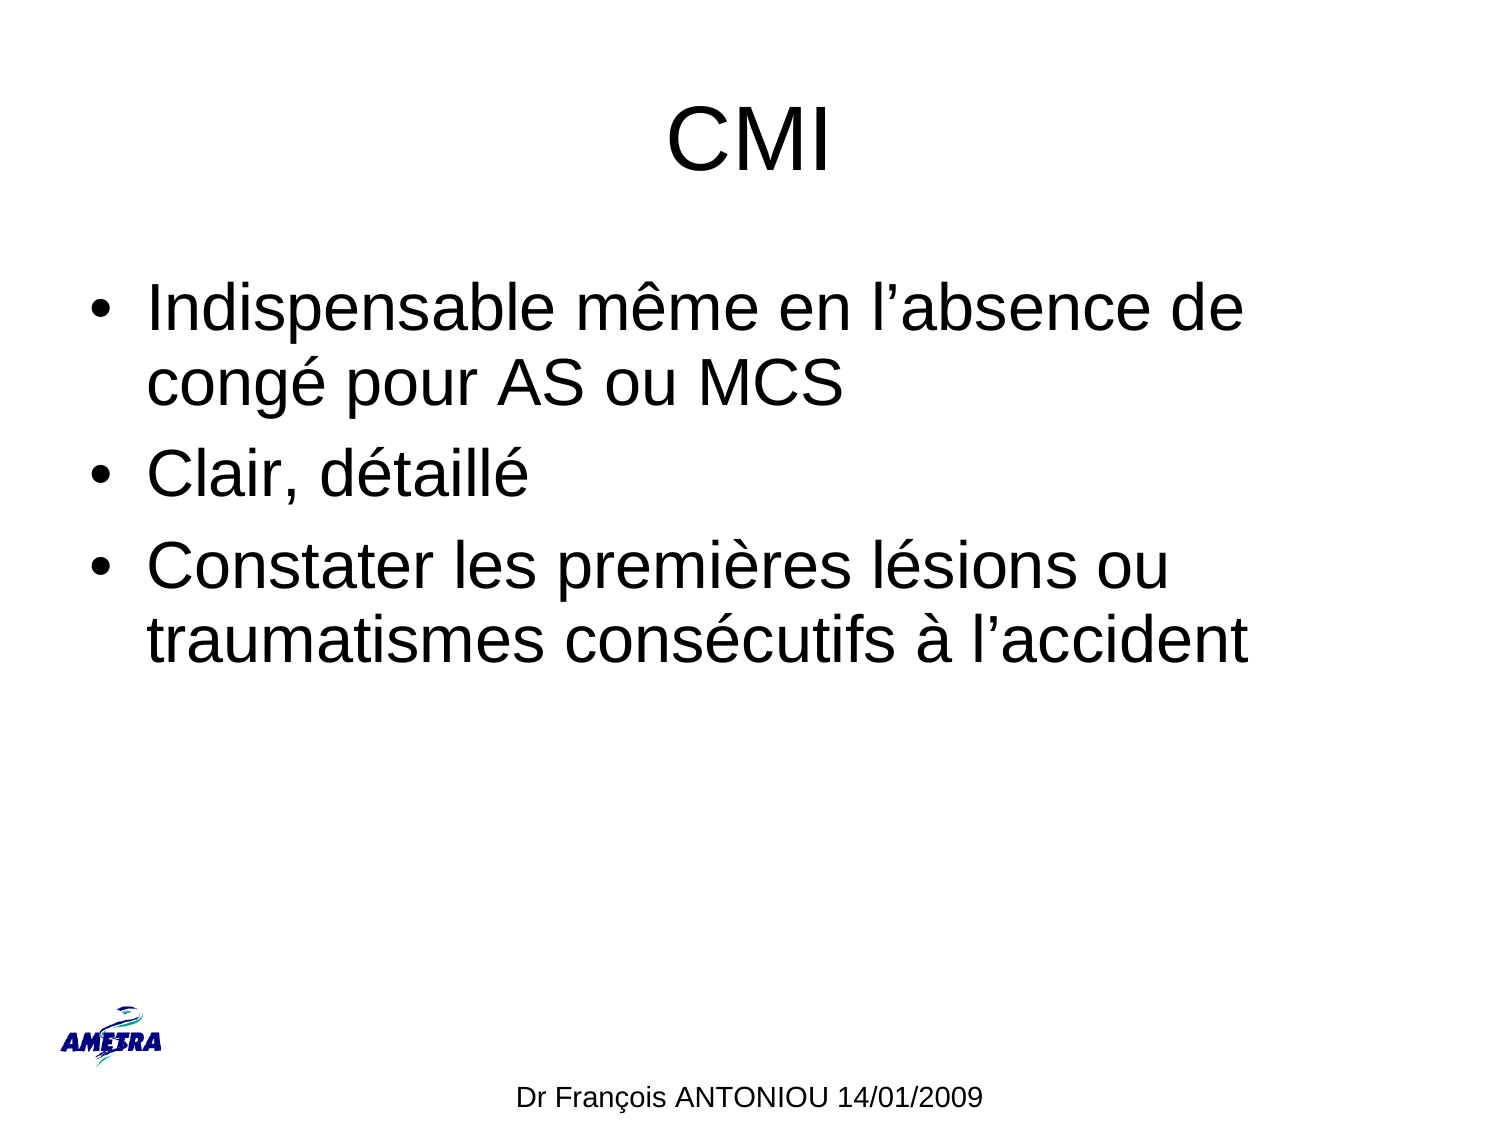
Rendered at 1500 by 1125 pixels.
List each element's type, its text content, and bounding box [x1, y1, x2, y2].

title CMI [75, 45, 1426, 233]
picture [41, 984, 184, 1093]
list Indispensable même en l’absence de congé pour AS ou MCS Clair, détaillé Constater les premières lésions ou traumatismes consécutifs à l’accident [75, 262, 1426, 1005]
